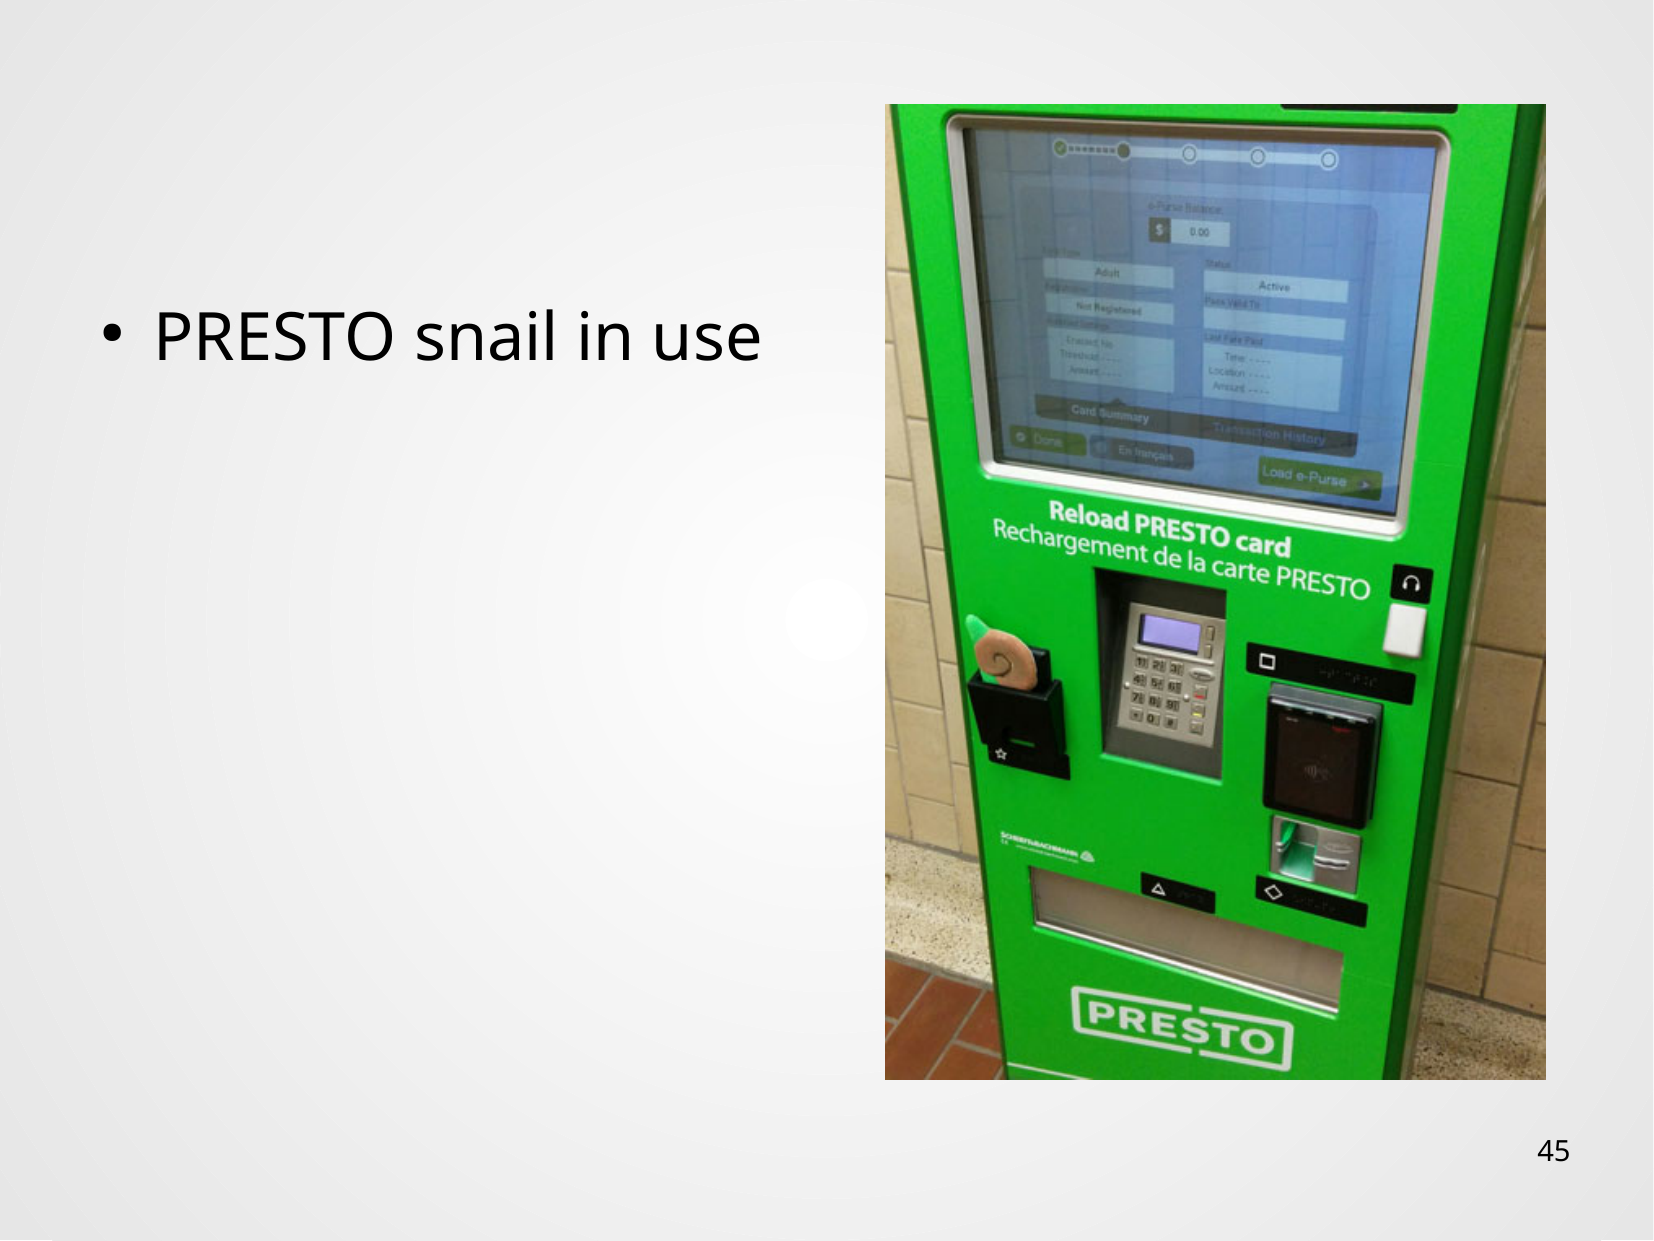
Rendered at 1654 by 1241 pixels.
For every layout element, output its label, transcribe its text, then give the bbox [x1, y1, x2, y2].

picture [885, 104, 1546, 1081]
list PRESTO snail in use [82, 289, 809, 1010]
